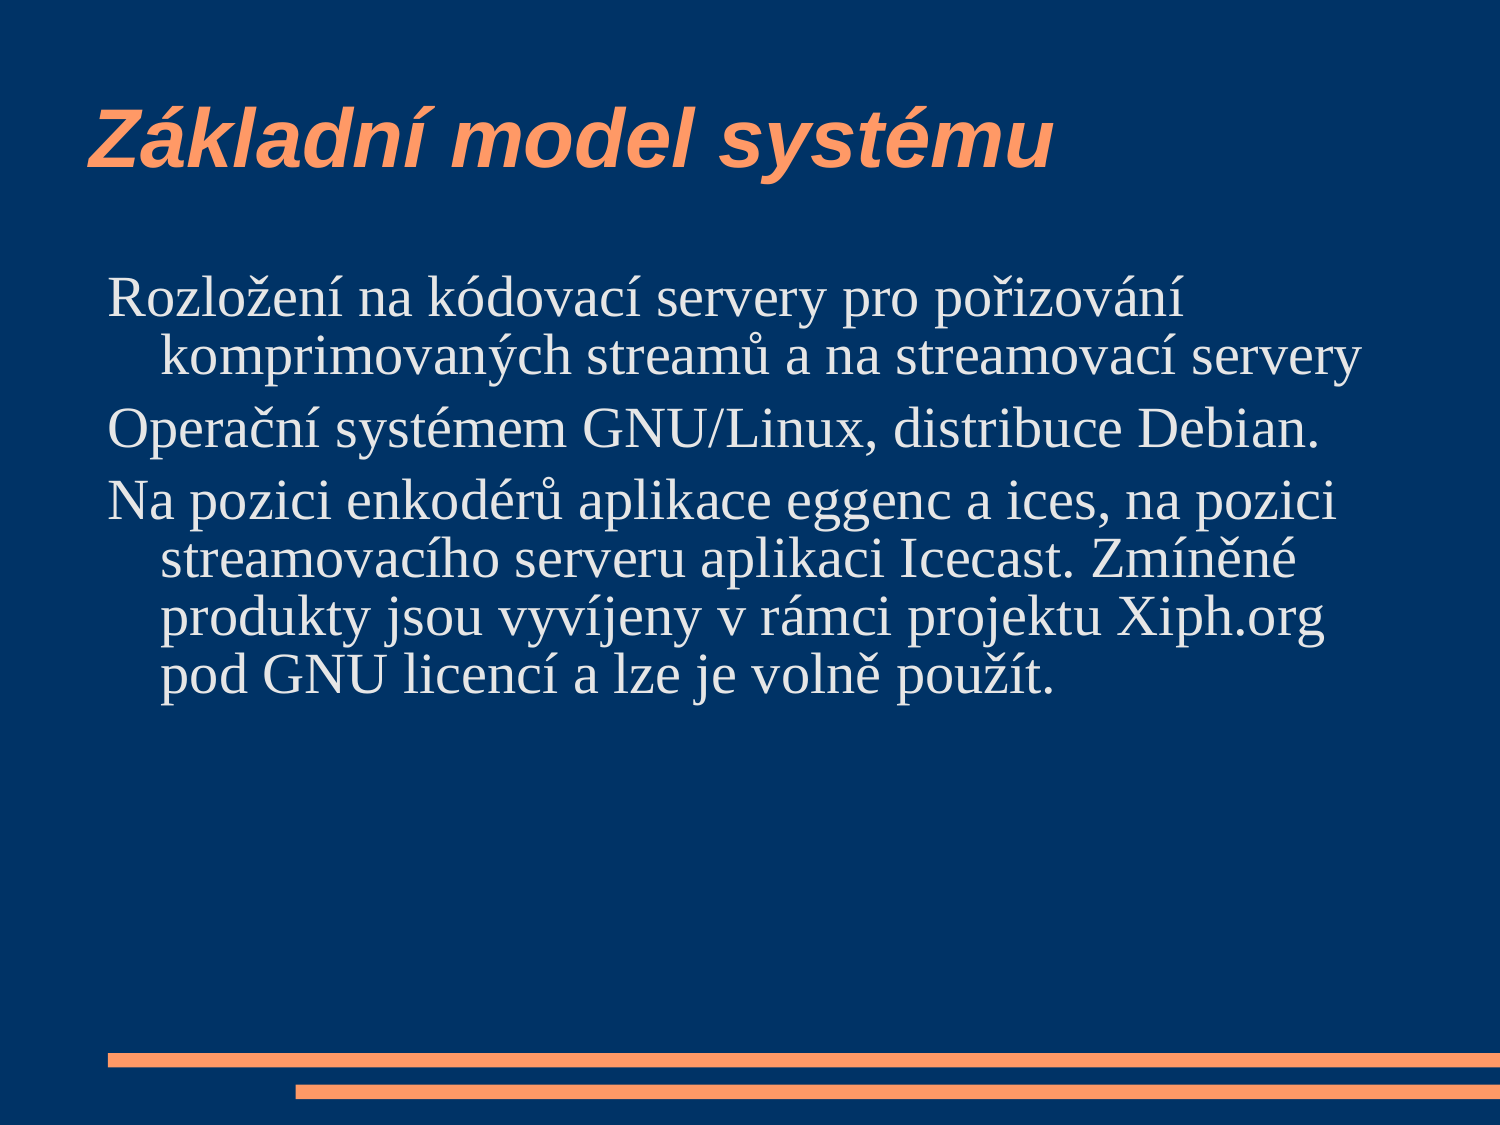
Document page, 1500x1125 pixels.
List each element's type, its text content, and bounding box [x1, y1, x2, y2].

list Rozložení na kódovací servery pro pořizování komprimovaných streamů a na streamovací servery Operační systémem GNU/Linux, distribuce Debian. Na pozici enkodérů aplikace eggenc a ices, na pozici streamovacího serveru aplikaci Icecast. Zmíněné produkty jsou vyvíjeny v rámci projektu Xiph.org pod GNU licencí a lze je volně použít. [75, 262, 1426, 1006]
title Základní model systému [75, 45, 1426, 233]
